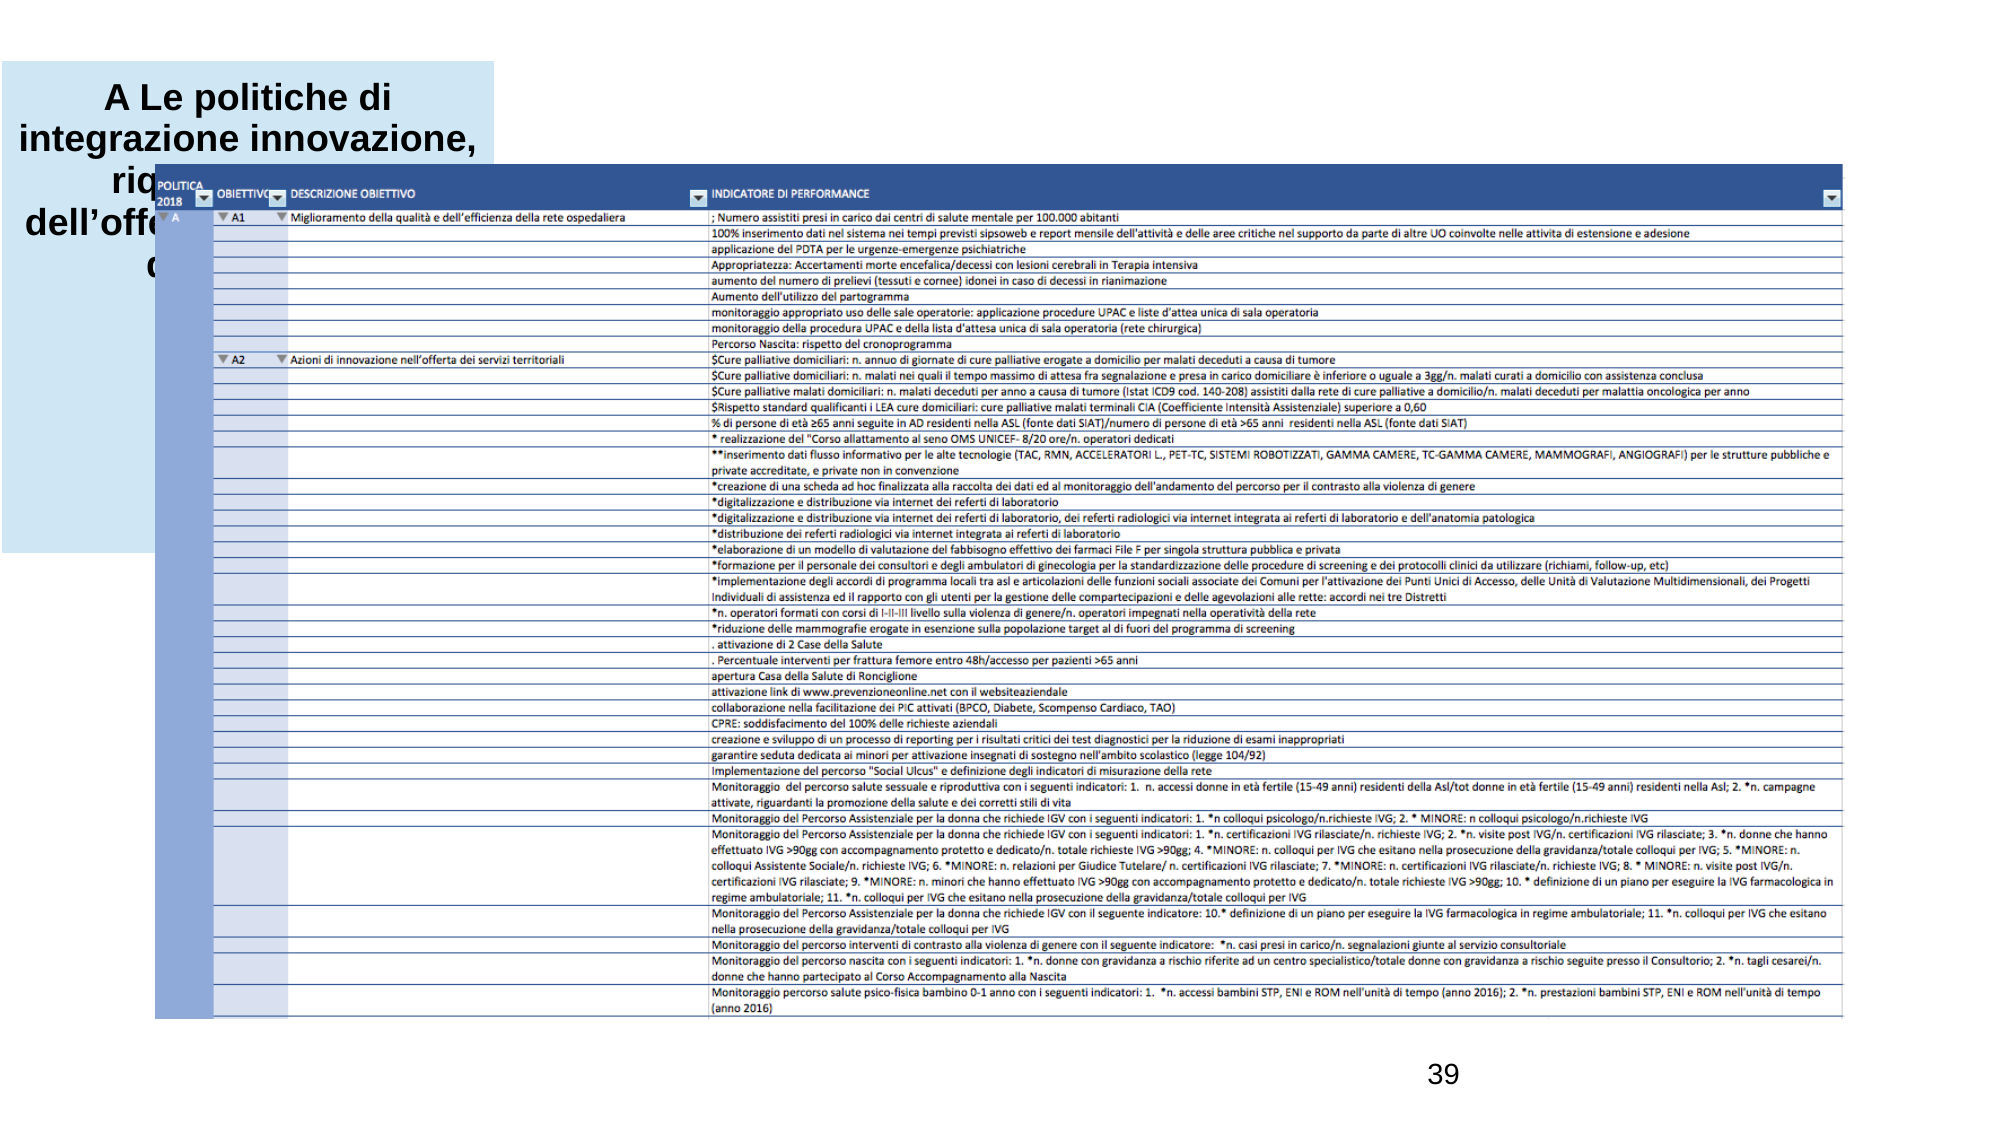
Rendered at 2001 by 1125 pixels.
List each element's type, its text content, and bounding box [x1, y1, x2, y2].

table_header A Le politiche di integrazione innovazione, riqualificazione dell’offerta e promozione della salute [2, 61, 494, 553]
picture [155, 164, 1845, 1019]
slide_number <numero> [1412, 1042, 1863, 1103]
